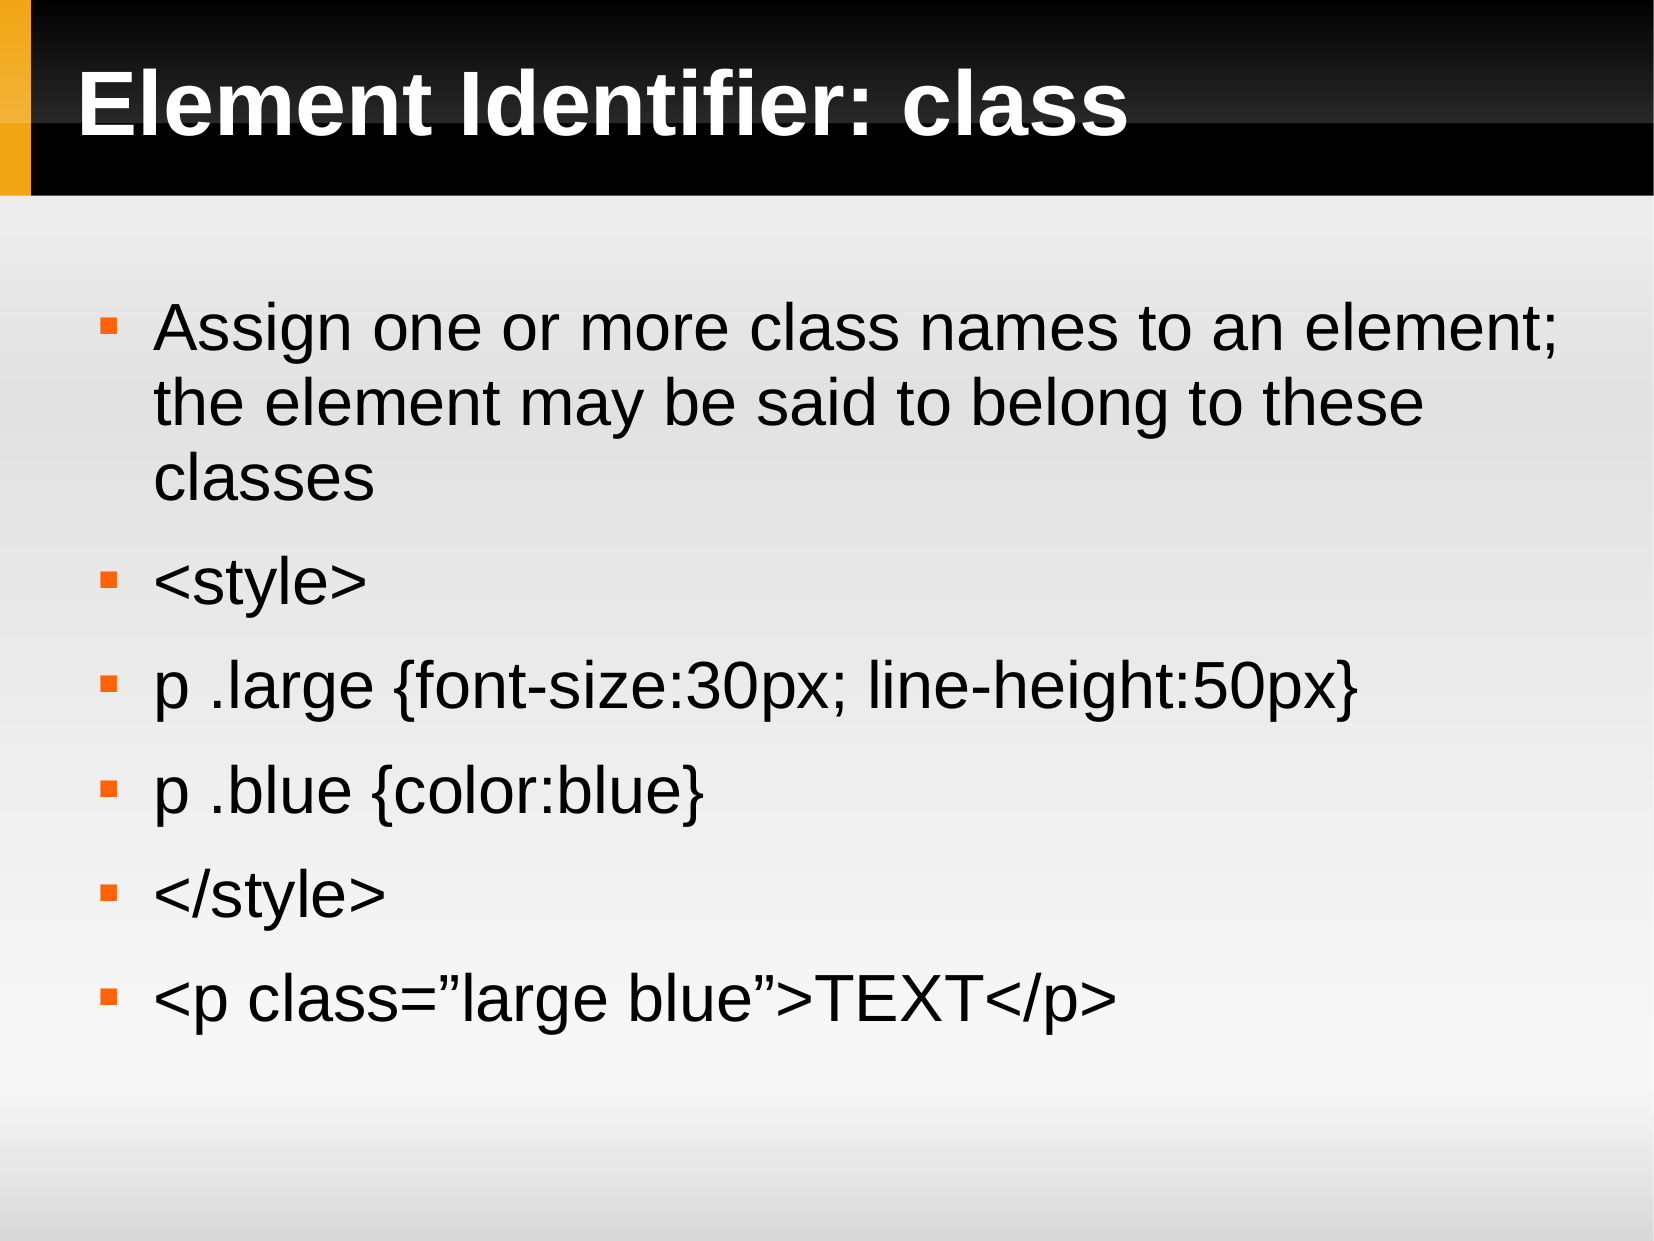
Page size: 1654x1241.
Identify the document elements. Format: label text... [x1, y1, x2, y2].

picture [0, 0, 1654, 1241]
list Assign one or more class names to an element; the element may be said to belong to these classes <style> p .large {font-size:30px; line-height:50px} p .blue {color:blue} </style> <p class=”large blue”>TEXT</p> [82, 290, 1571, 1109]
title Element Identifier: class [76, 0, 1565, 208]
